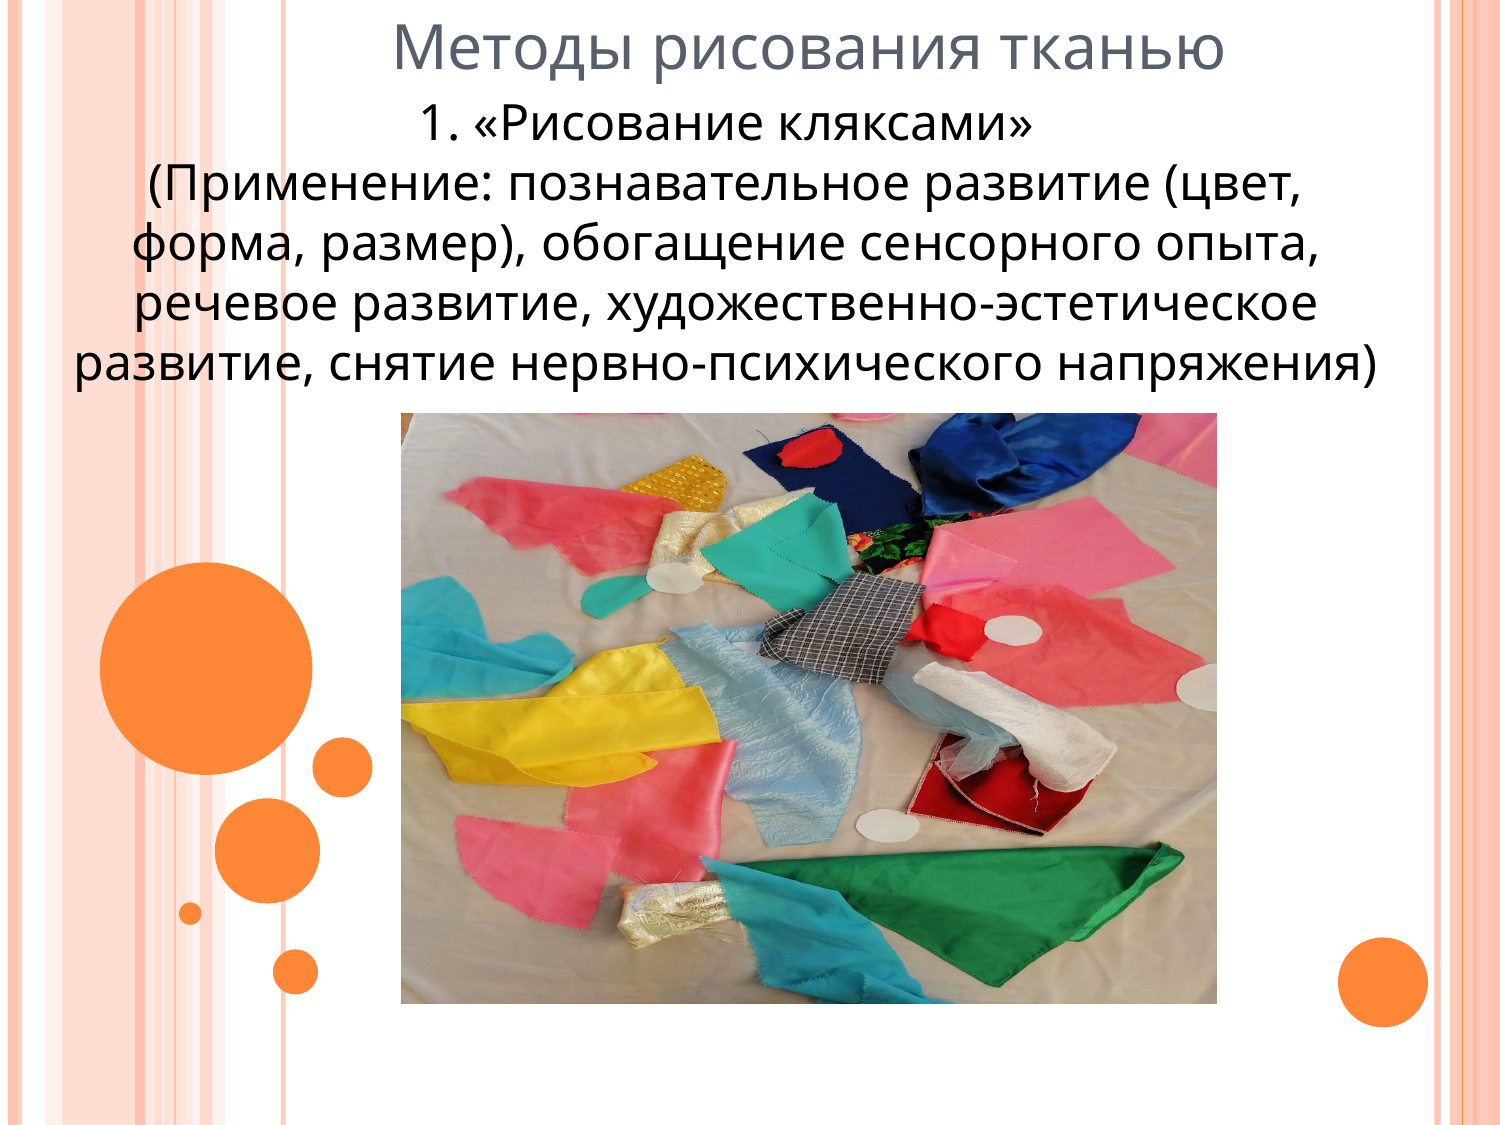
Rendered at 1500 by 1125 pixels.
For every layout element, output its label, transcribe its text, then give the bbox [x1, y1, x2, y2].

picture [401, 413, 1217, 1004]
text_box 1. «Рисование кляксами» (Применение: познавательное развитие (цвет, форма, размер), обогащение сенсорного опыта, речевое развитие, художественно-эстетическое развитие, снятие нервно-психического напряжения) [58, 82, 1394, 398]
title Методы рисования тканью [289, 0, 1329, 82]
